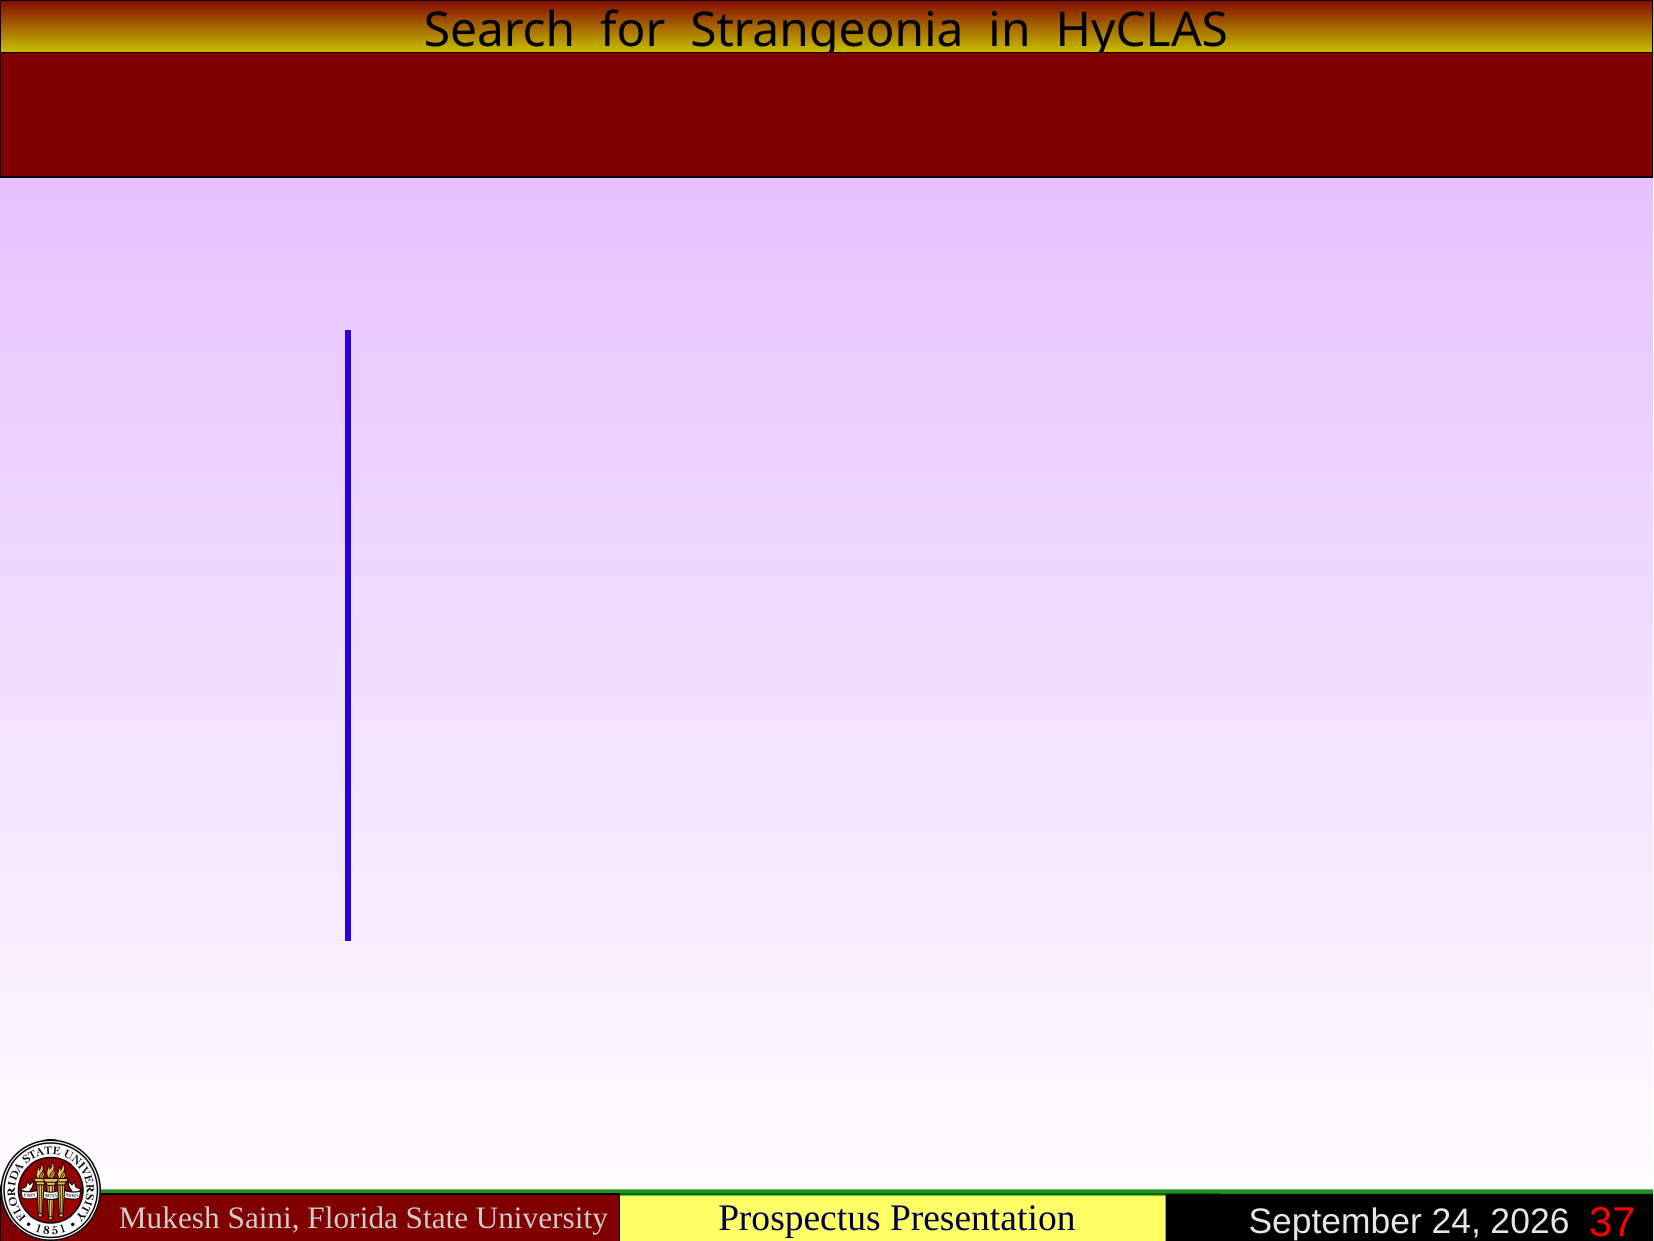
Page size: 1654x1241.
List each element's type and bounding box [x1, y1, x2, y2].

picture [0, 1139, 101, 1241]
